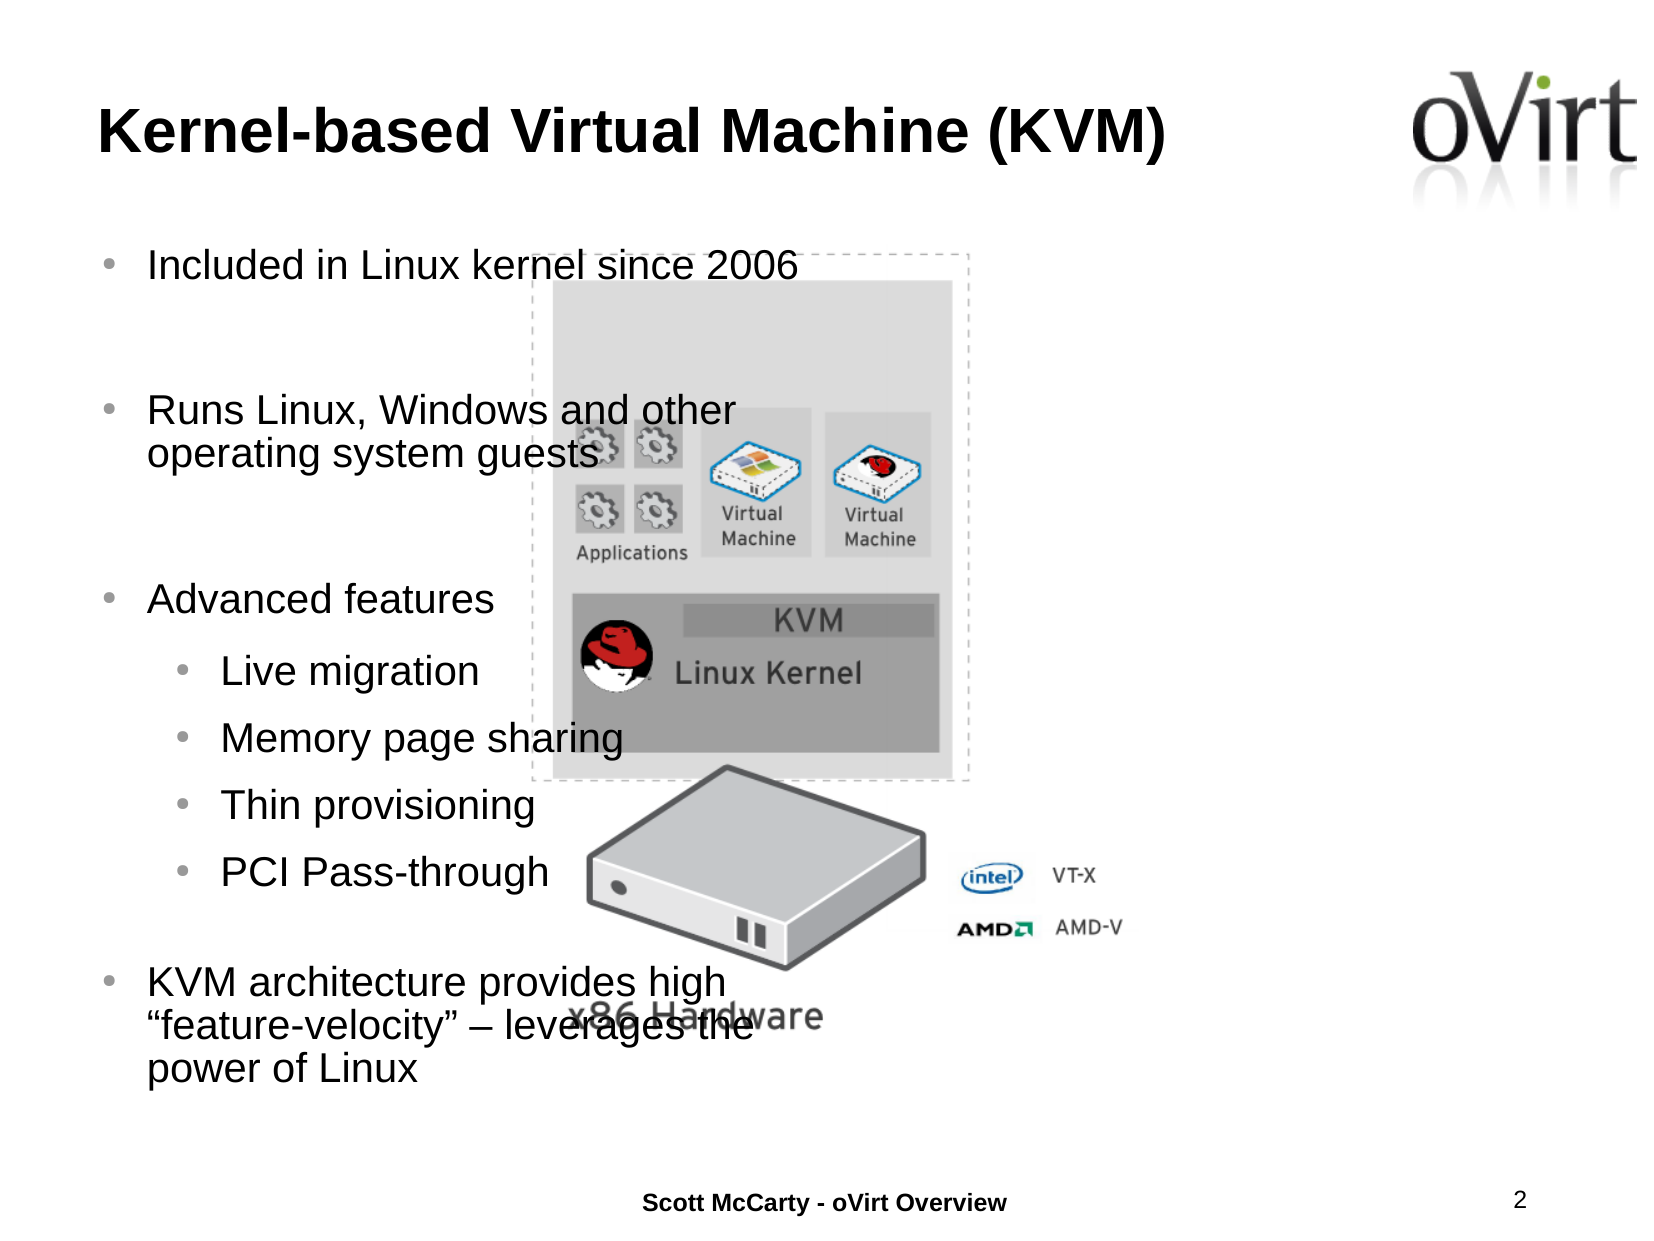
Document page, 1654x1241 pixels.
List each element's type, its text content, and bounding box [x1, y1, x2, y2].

picture [1571, 63, 1637, 212]
picture [814, 244, 1520, 1039]
title Kernel-based Virtual Machine (KVM) [82, 29, 1571, 233]
list Included in Linux kernel since 2006 Runs Linux, Windows and other operating system guests Advanced features Live migration Memory page sharing Thin provisioning PCI Pass-through KVM architecture provides high “feature-velocity” – leverages the power of Linux [86, 244, 814, 1095]
